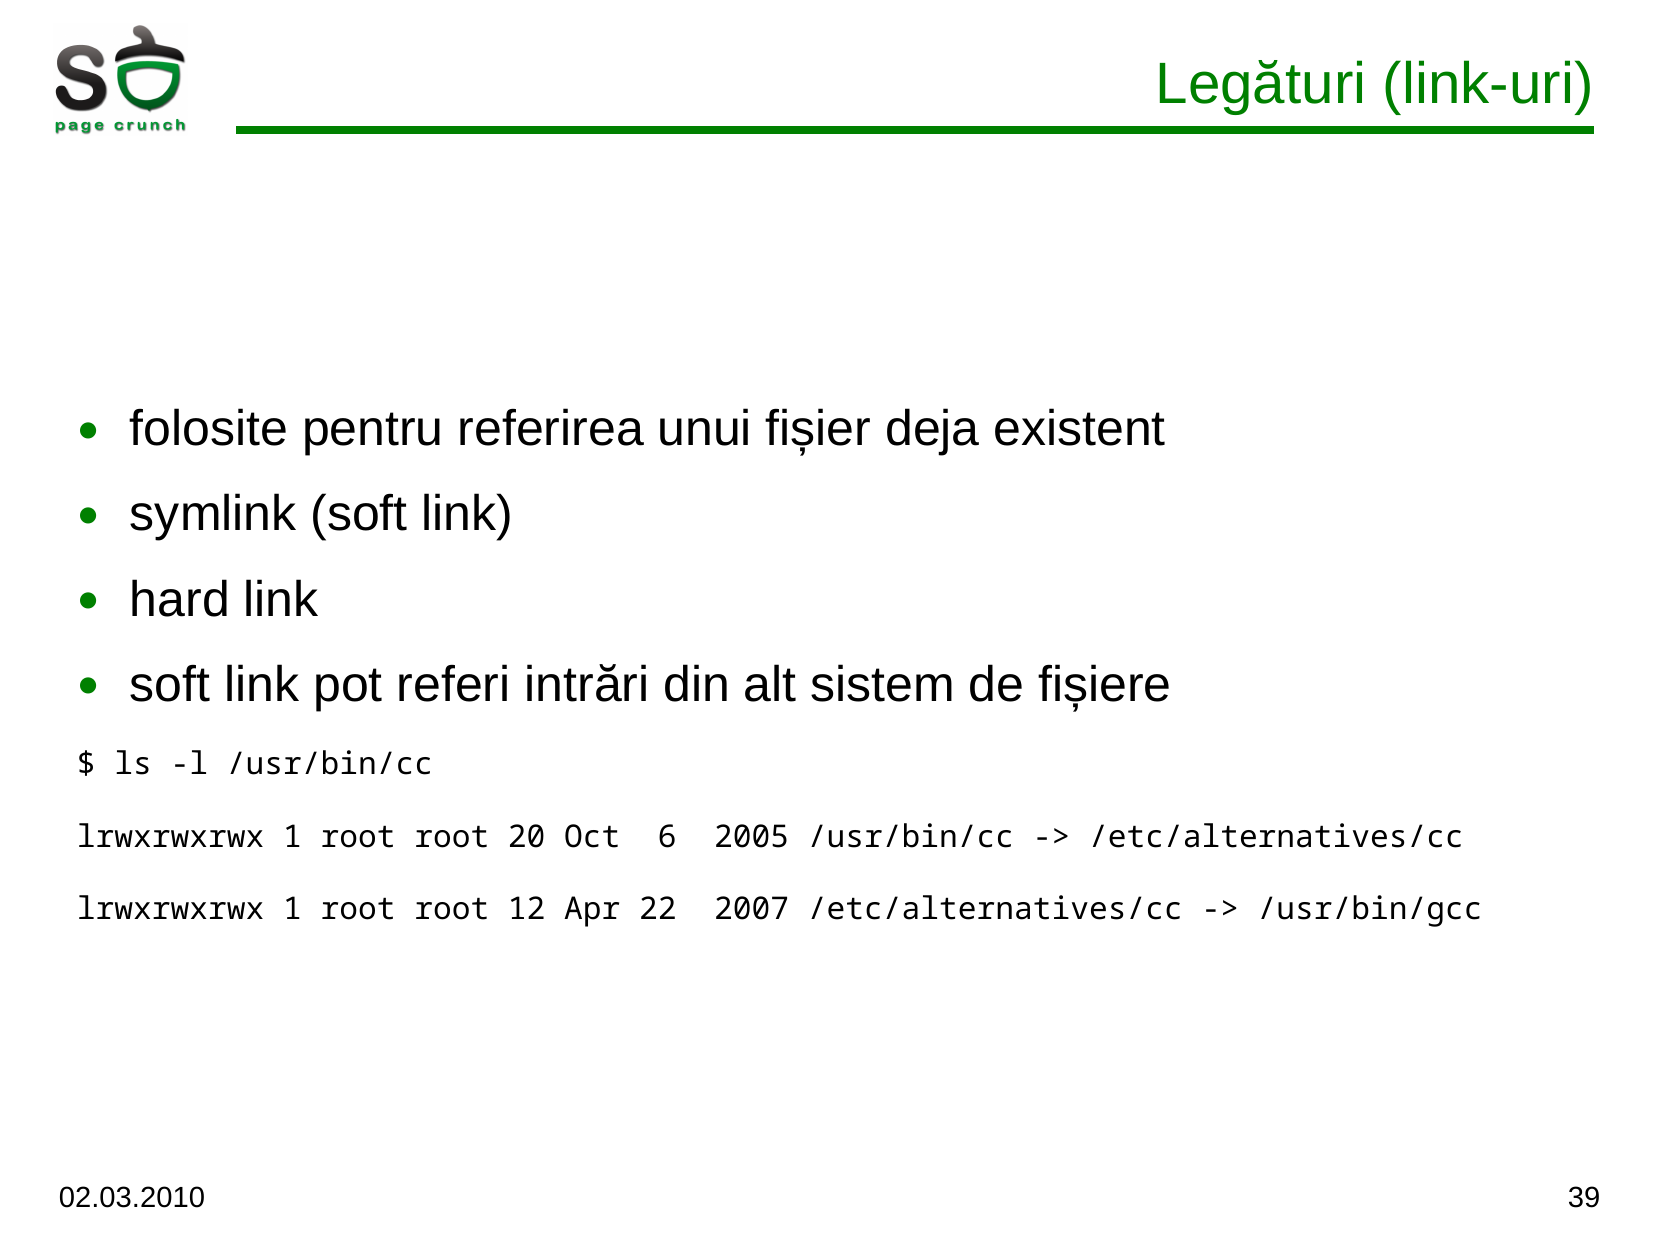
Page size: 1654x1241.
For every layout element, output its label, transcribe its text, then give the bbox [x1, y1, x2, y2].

picture [53, 23, 188, 136]
title Legături (link-uri) [236, 49, 1595, 119]
list folosite pentru referirea unui fișier deja existent symlink (soft link) hard link soft link pot referi intrări din alt sistem de fișiere $ ls -l /usr/bin/cc lrwxrwxrwx 1 root root 20 Oct 6 2005 /usr/bin/cc -> /etc/alternatives/cc lrwxrwxrwx 1 root root 12 Apr 22 2007 /etc/alternatives/cc -> /usr/bin/gcc [59, 177, 1595, 1152]
